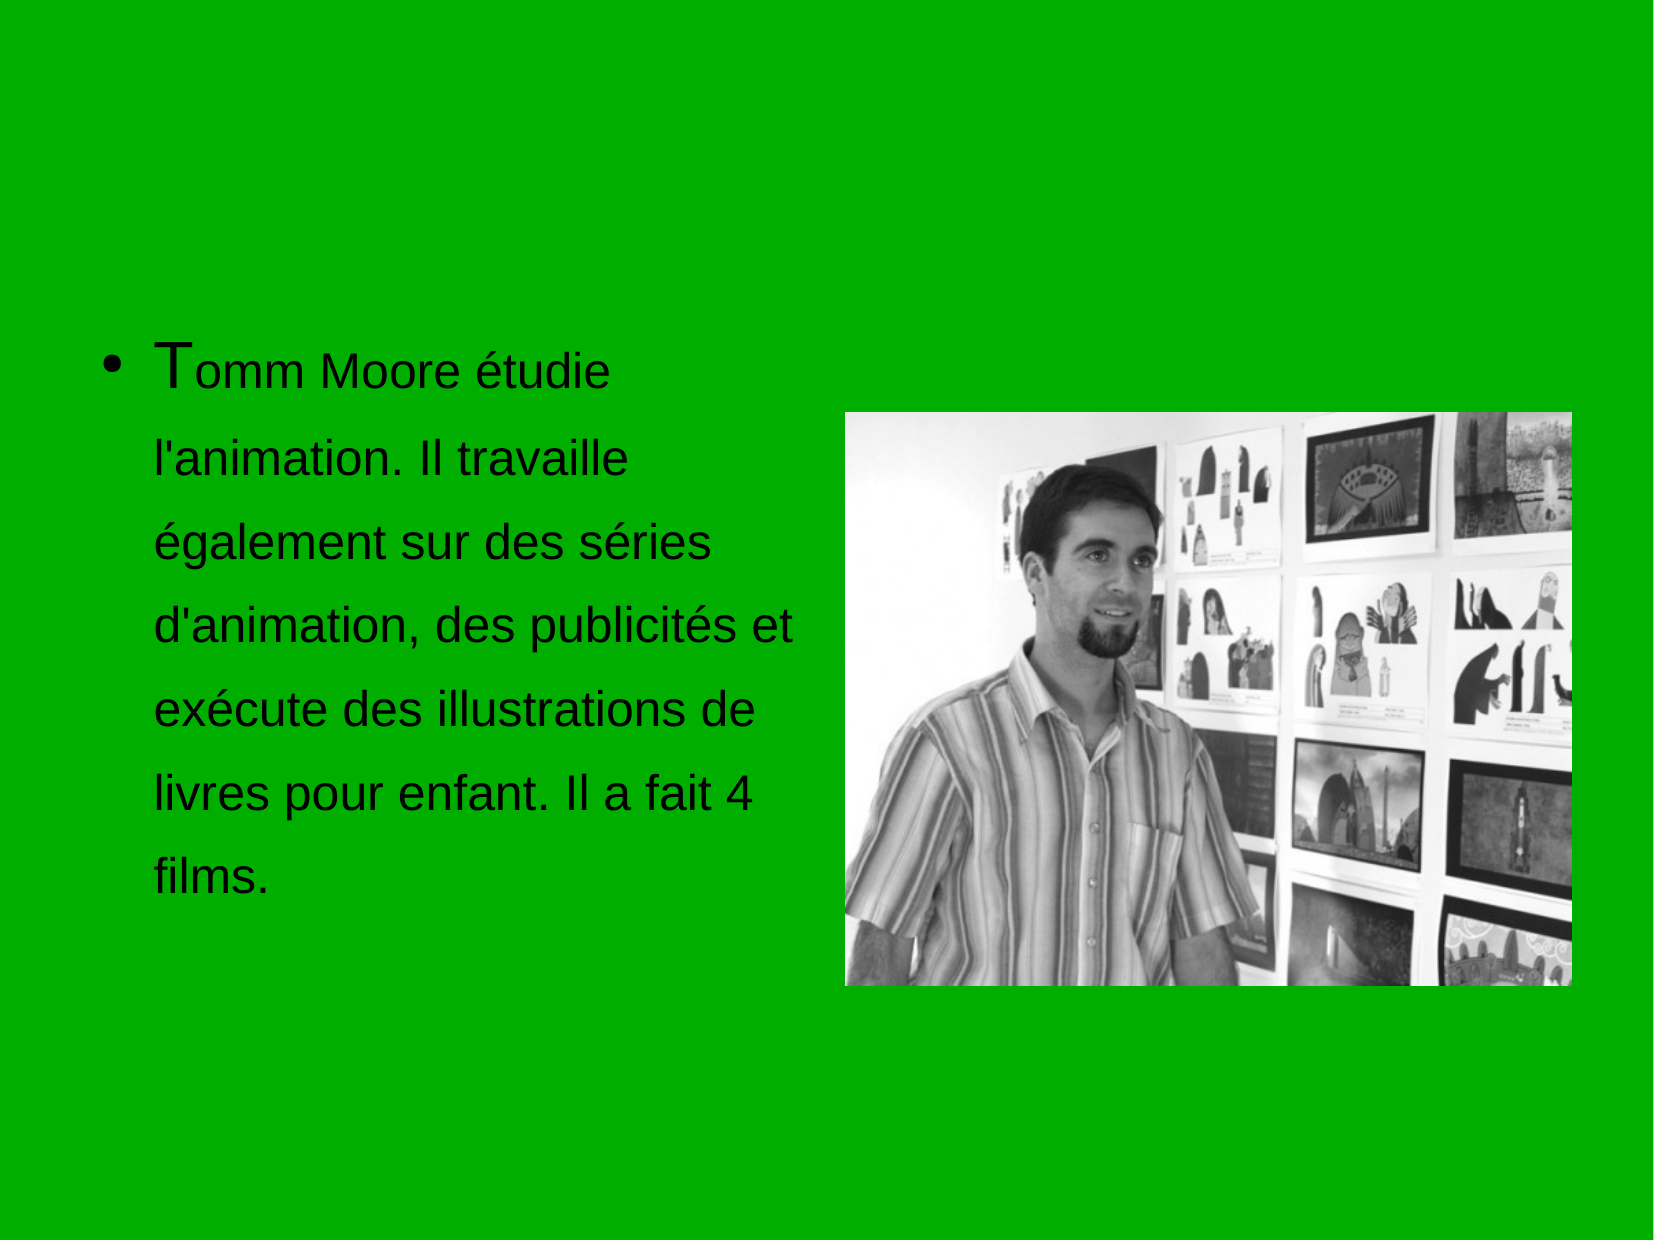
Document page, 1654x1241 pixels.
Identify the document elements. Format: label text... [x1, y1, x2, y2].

list Tomm Moore étudie l'animation. Il travaille également sur des séries d'animation, des publicités et exécute des illustrations de livres pour enfant. Il a fait 4 films. [82, 290, 809, 1109]
picture [845, 412, 1572, 987]
